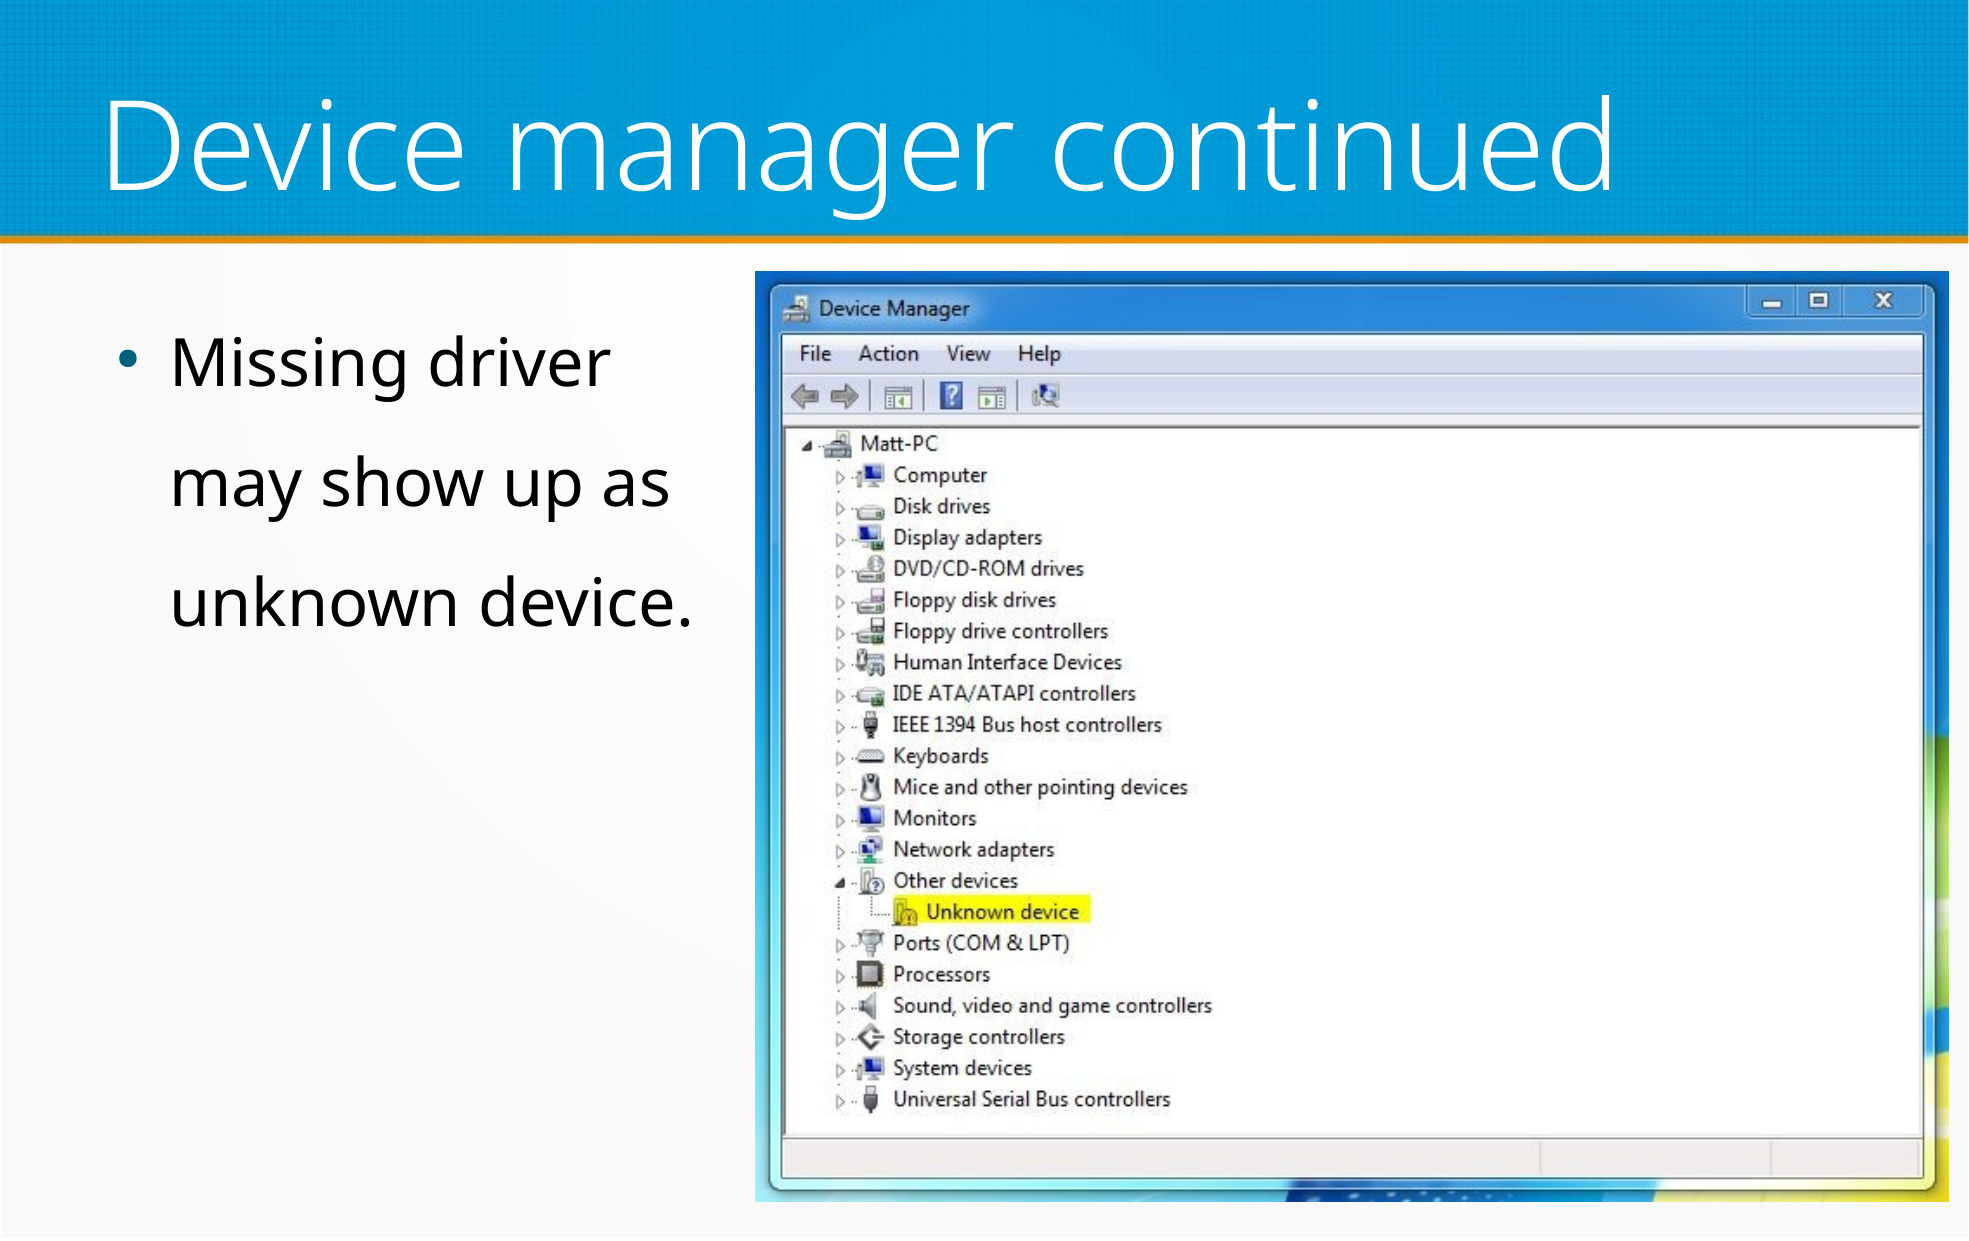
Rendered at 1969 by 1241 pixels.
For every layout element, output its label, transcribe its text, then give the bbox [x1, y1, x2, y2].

title Device manager continued [98, 19, 1870, 227]
list Missing driver may show up as unknown device. [98, 315, 755, 1081]
picture [0, 233, 1969, 1241]
